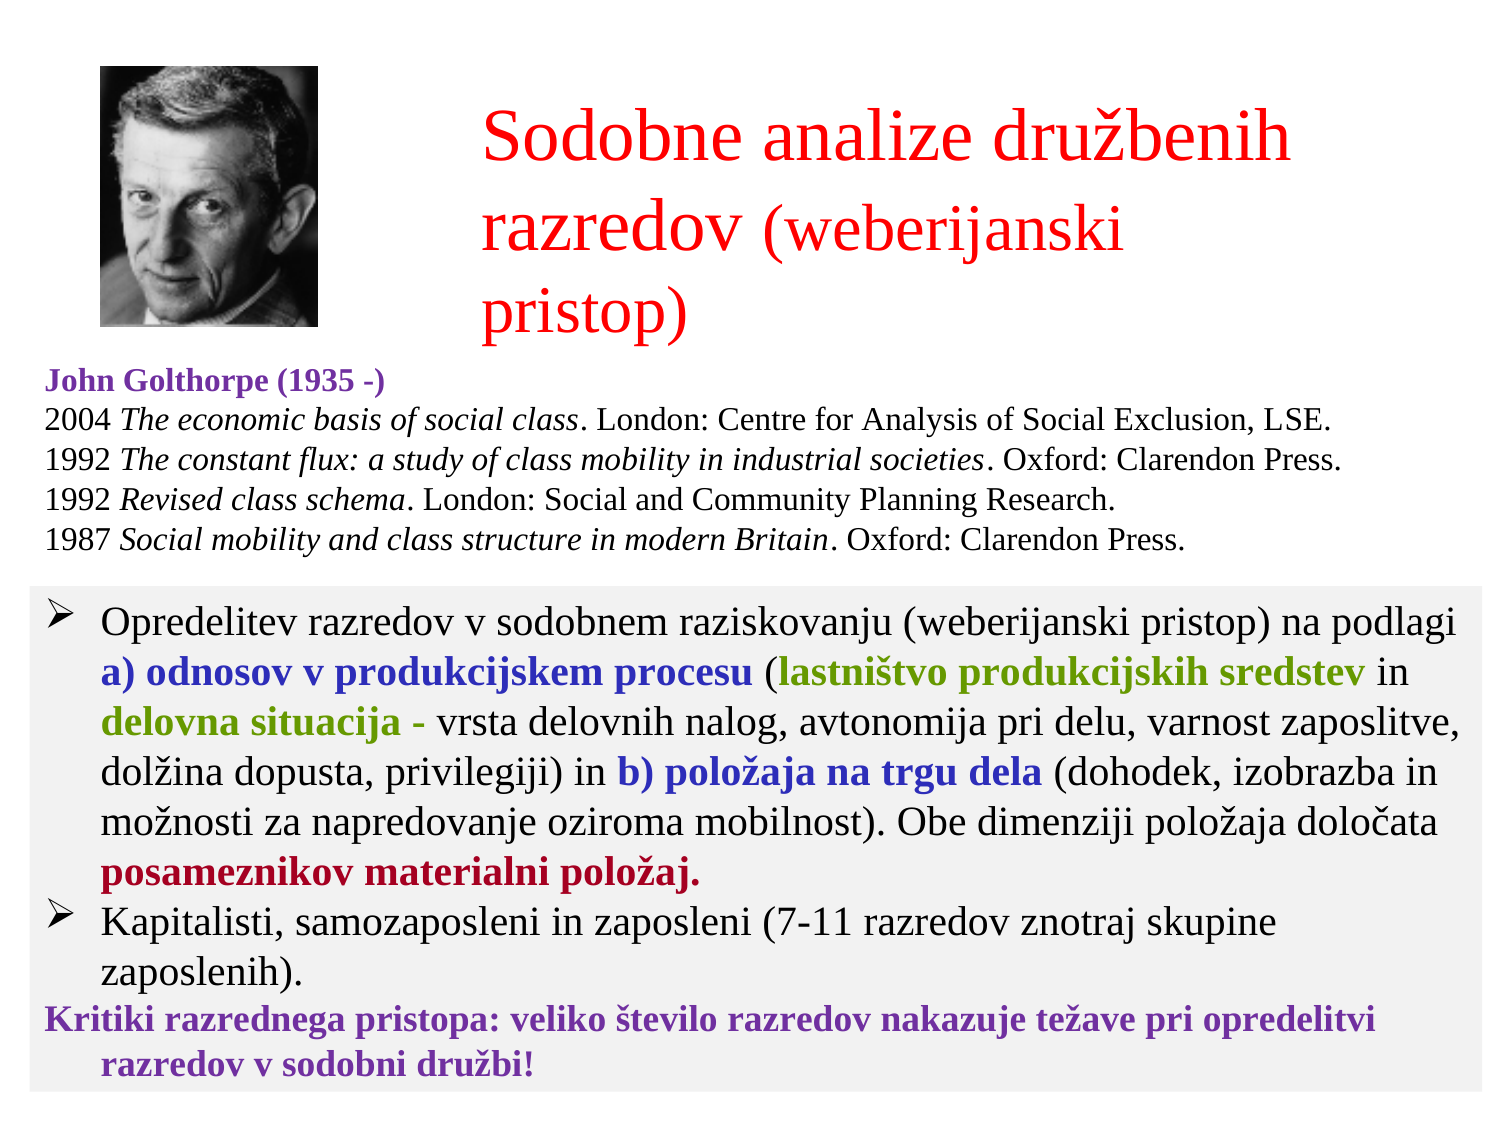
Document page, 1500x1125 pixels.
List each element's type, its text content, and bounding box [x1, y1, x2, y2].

text_box Opredelitev razredov v sodobnem raziskovanju (weberijanski pristop) na podlagi a) odnosov v produkcijskem procesu (lastništvo produkcijskih sredstev in delovna situacija - vrsta delovnih nalog, avtonomija pri delu, varnost zaposlitve, dolžina dopusta, privilegiji) in b) položaja na trgu dela (dohodek, izobrazba in možnosti za napredovanje oziroma mobilnost). Obe dimenziji položaja določata posameznikov materialni položaj. Kapitalisti, samozaposleni in zaposleni (7-11 razredov znotraj skupine zaposlenih). Kritiki razrednega pristopa: veliko število razredov nakazuje težave pri opredelitvi razredov v sodobni družbi! [29, 586, 1483, 1092]
text_box [100, 66, 318, 327]
text_box Sodobne analize družbenih razredov (weberijanski pristop) [466, 78, 1382, 349]
text_box John Golthorpe (1935 -) 2004 The economic basis of social class. London: Centre for Analysis of Social Exclusion, LSE. 1992 The constant flux: a study of class mobility in industrial societies. Oxford: Clarendon Press. 1992 Revised class schema. London: Social and Community Planning Research. 1987 Social mobility and class structure in modern Britain. Oxford: Clarendon Press. [29, 349, 1436, 605]
